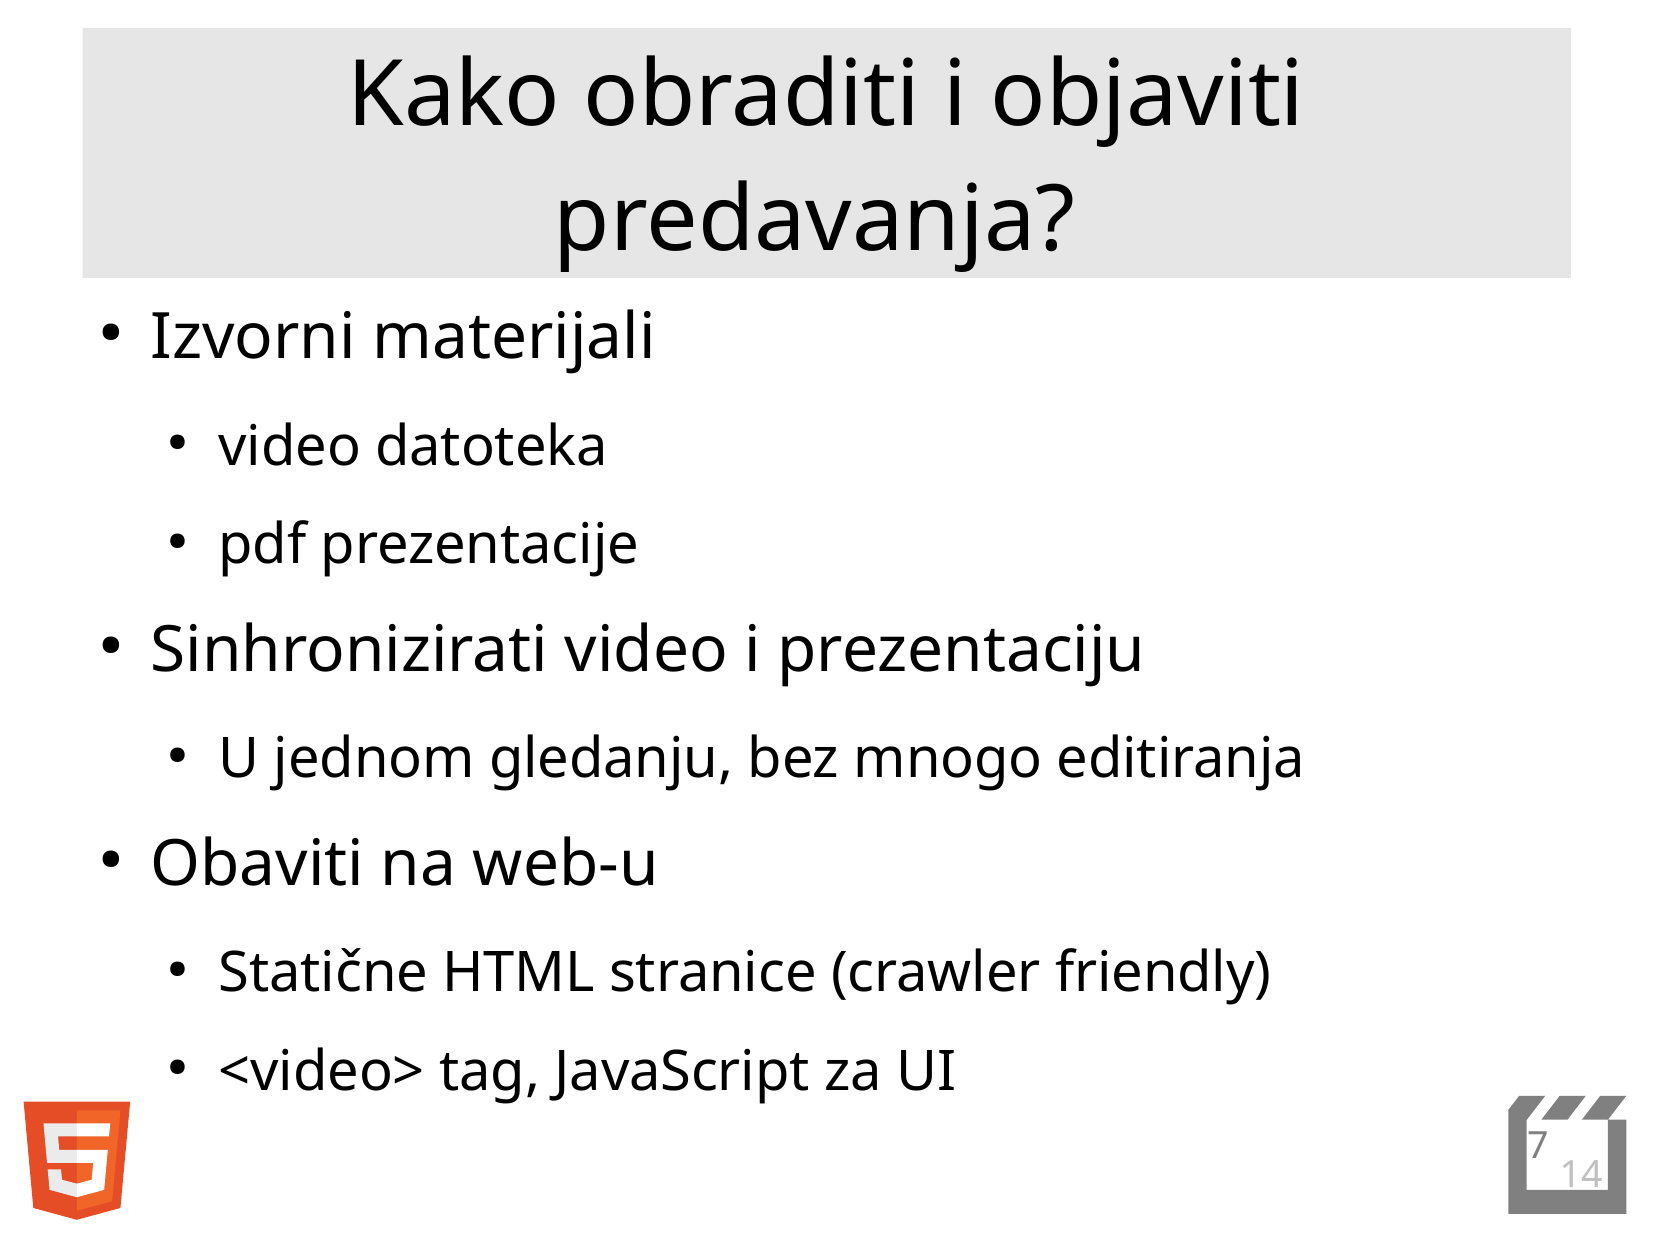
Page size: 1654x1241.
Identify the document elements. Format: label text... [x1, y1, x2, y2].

title Kako obraditi i objaviti predavanja? [82, 49, 1571, 257]
list Izvorni materijali video datoteka pdf prezentacije Sinhronizirati video i prezentaciju U jednom gledanju, bez mnogo editiranja Obaviti na web-u Statične HTML stranice (crawler friendly) <video> tag, JavaScript za UI [82, 290, 1571, 1109]
